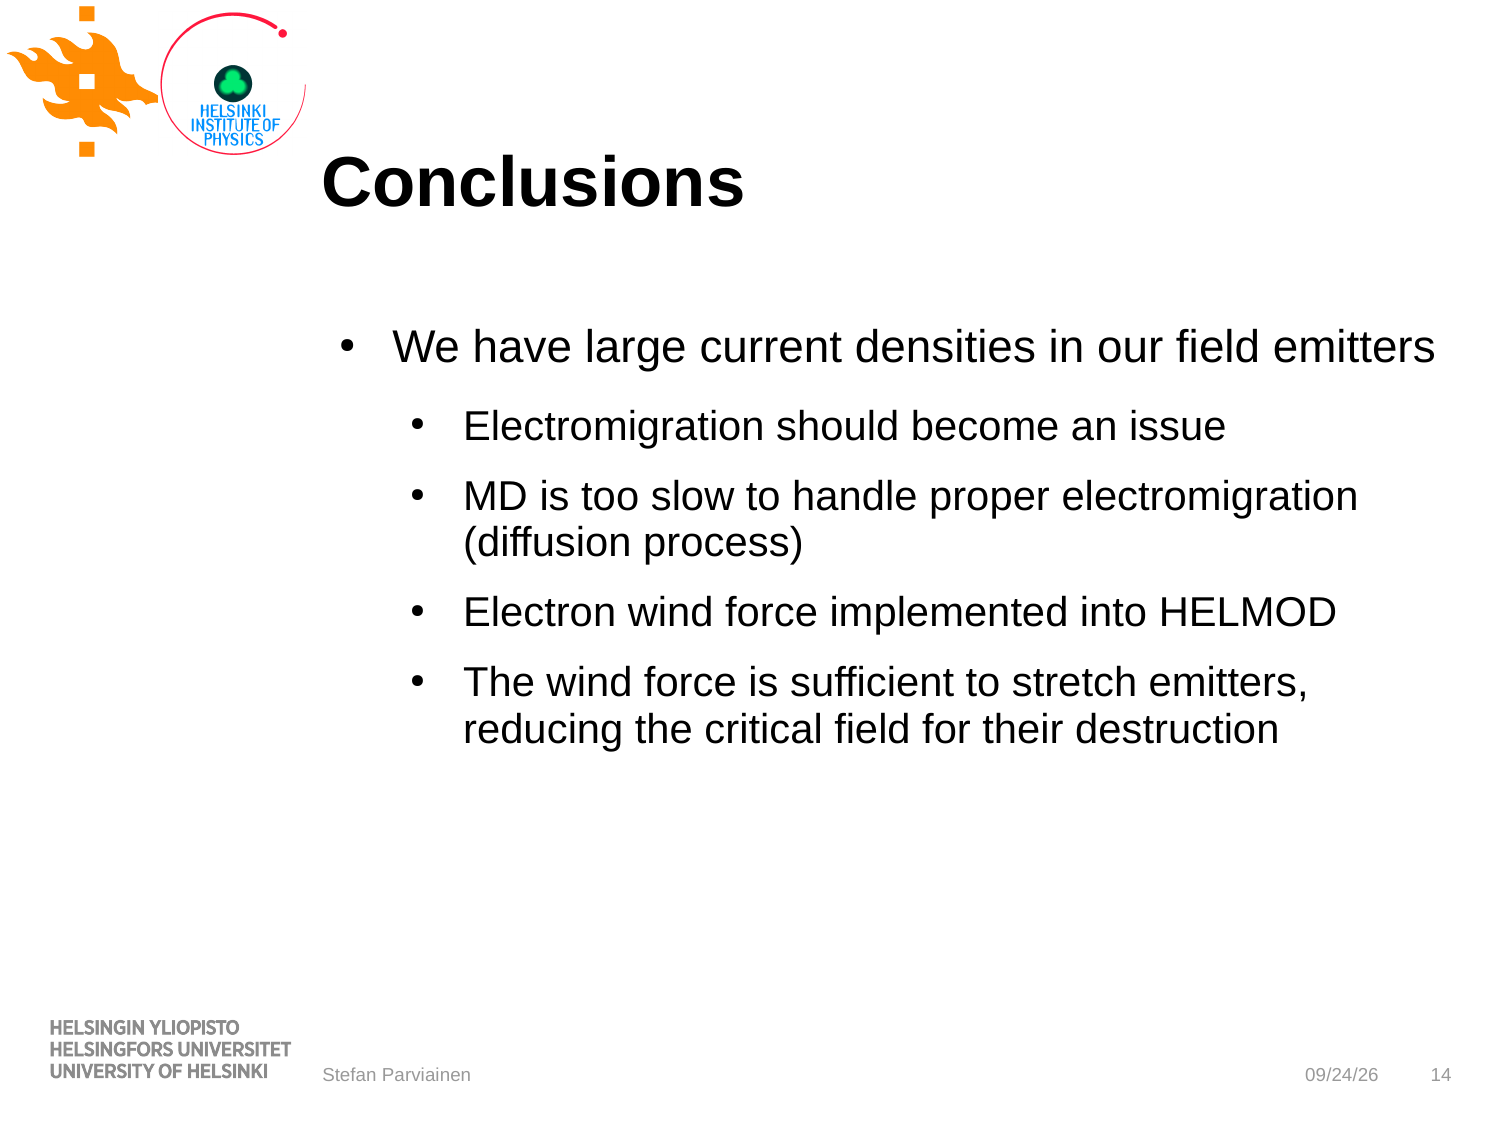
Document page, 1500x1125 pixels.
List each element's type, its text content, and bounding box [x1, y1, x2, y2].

picture [32, 1001, 309, 1096]
list We have large current densities in our field emitters Electromigration should become an issue MD is too slow to handle proper electromigration (diffusion process) Electron wind force implemented into HELMOD The wind force is sufficient to stretch emitters, reducing the critical field for their destruction [321, 321, 1447, 974]
title Conclusions [321, 87, 1447, 276]
picture [0, 0, 307, 171]
